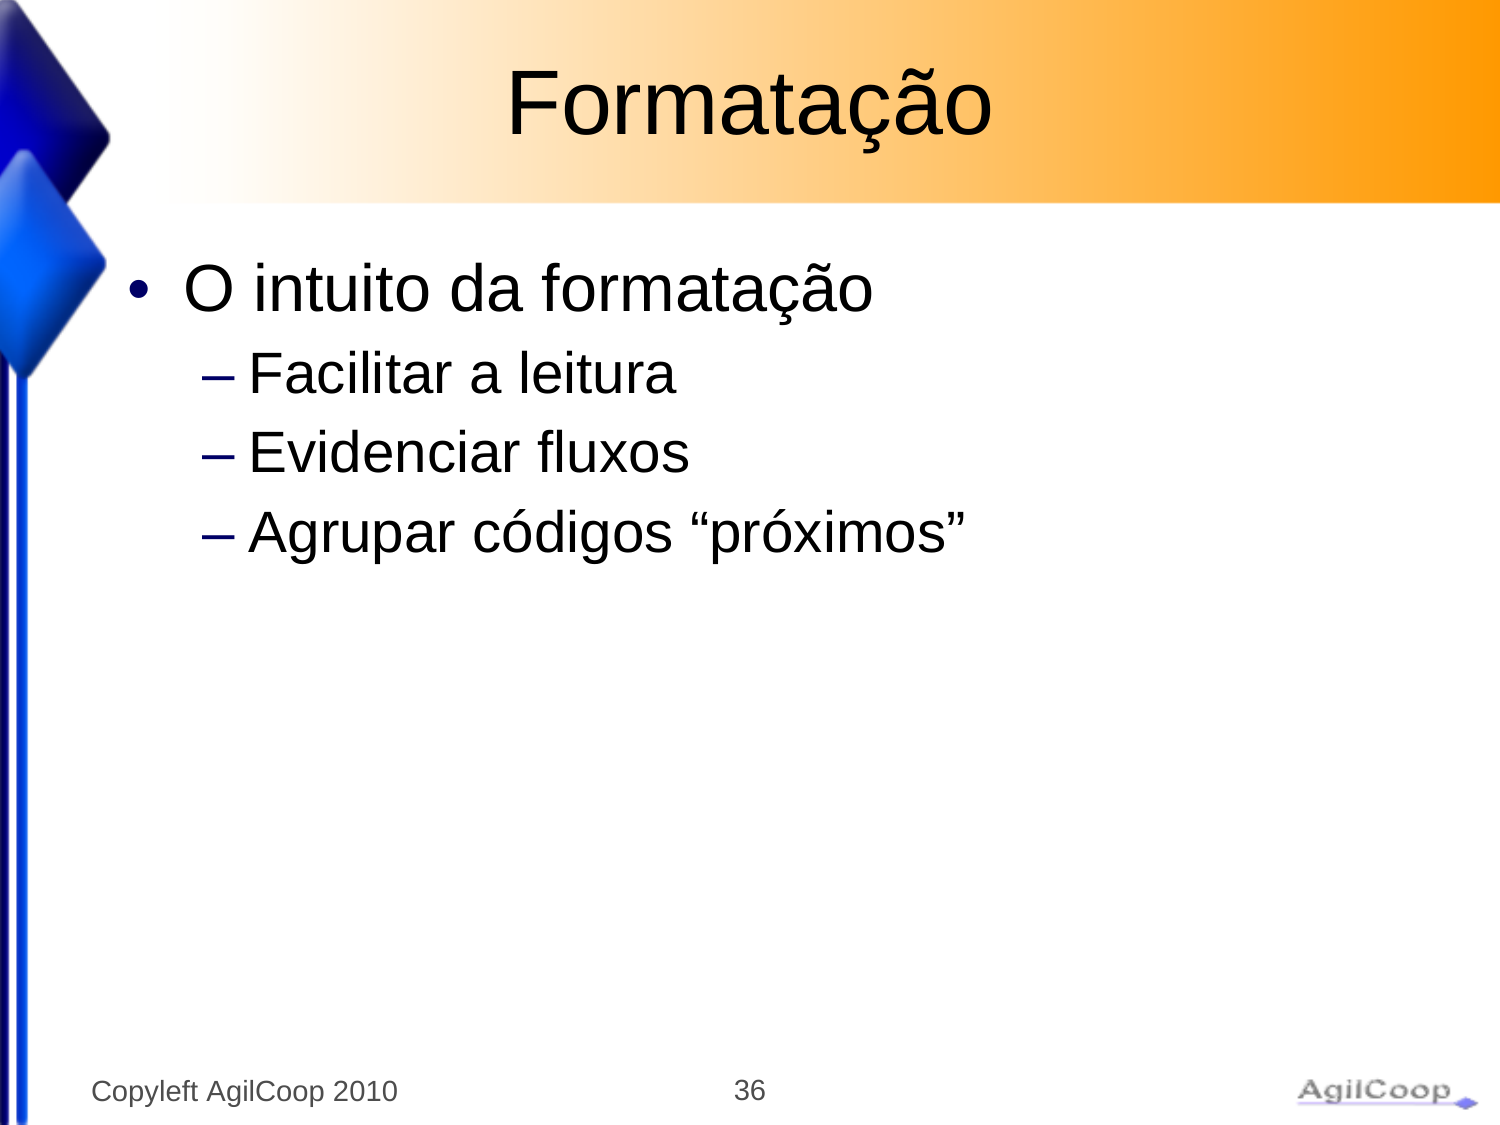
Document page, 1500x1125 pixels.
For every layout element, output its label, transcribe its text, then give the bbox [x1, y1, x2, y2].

list O intuito da formatação Facilitar a leitura Evidenciar fluxos Agrupar códigos “próximos” [112, 243, 1426, 1006]
picture [0, 0, 1500, 1125]
title Formatação [75, 8, 1426, 197]
